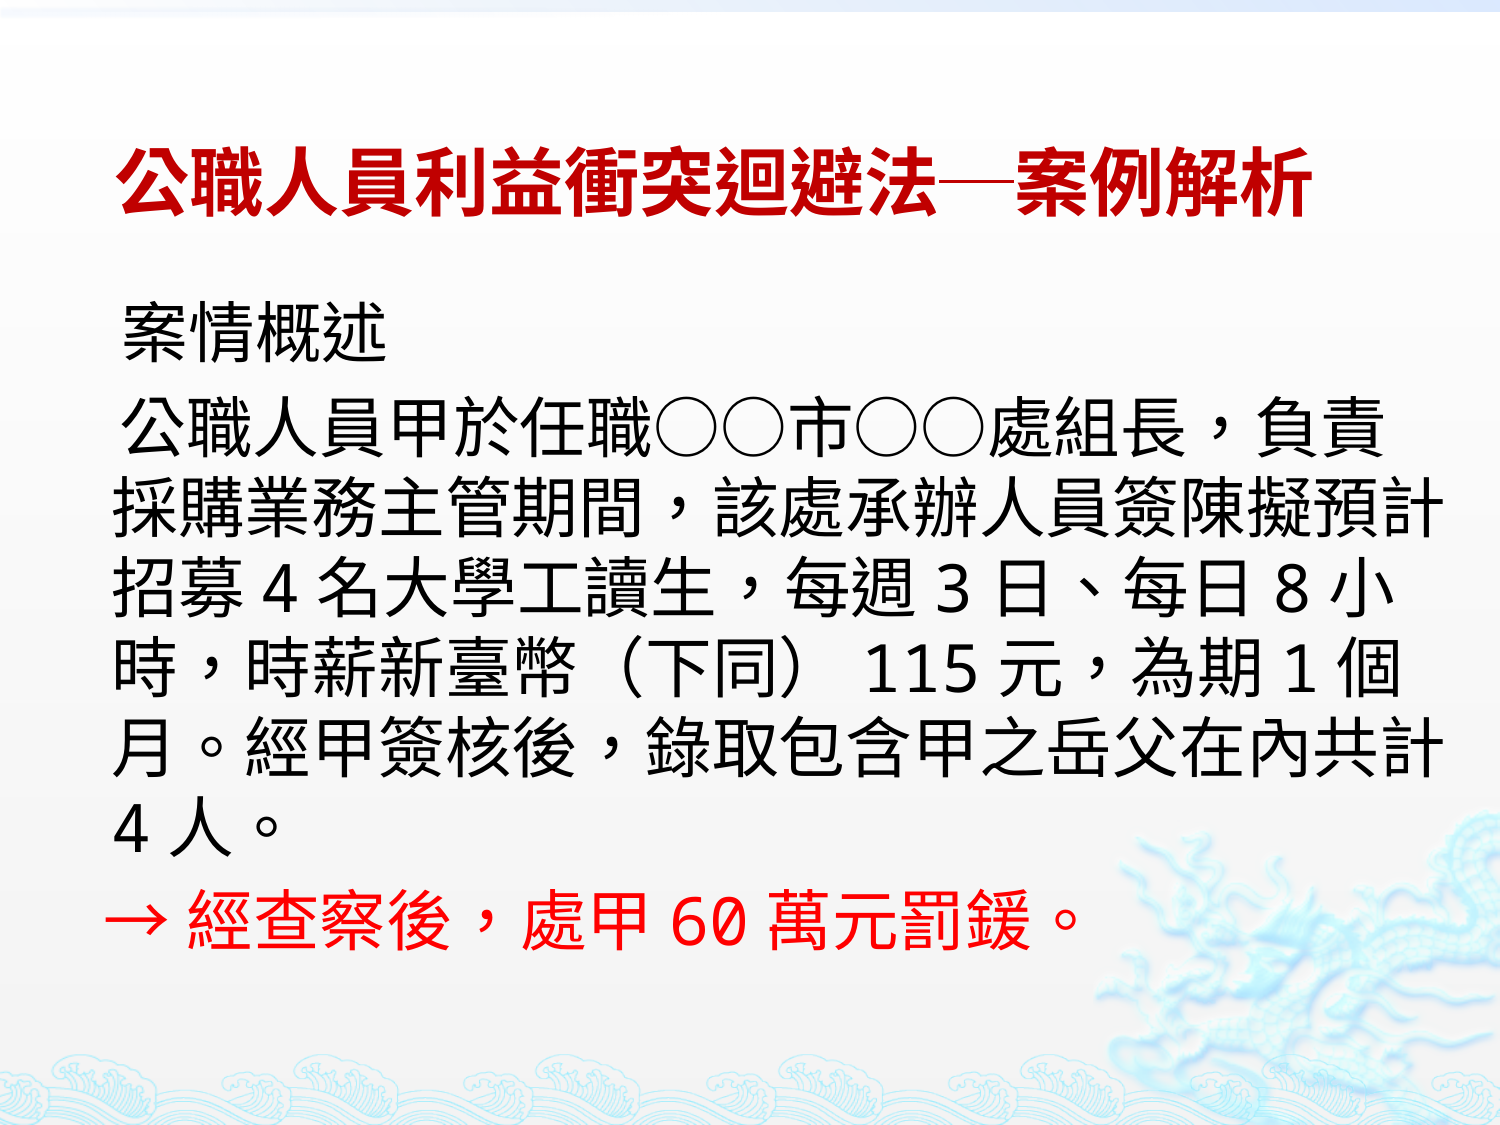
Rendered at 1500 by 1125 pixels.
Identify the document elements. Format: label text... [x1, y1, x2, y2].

list 案情概述 公職人員甲於任職○○市○○處組長，負責採購業務主管期間，該處承辦人員簽陳擬預計招募4名大學工讀生，每週3日、每日8小時，時薪新臺幣（下同）115元，為期1個月。經甲簽核後，錄取包含甲之岳父在內共計4人。 →經查察後，處甲60萬元罰鍰。 [37, 275, 1463, 746]
title 公職人員利益衝突迴避法─案例解析 [99, 87, 1475, 363]
picture [0, 806, 1500, 1125]
